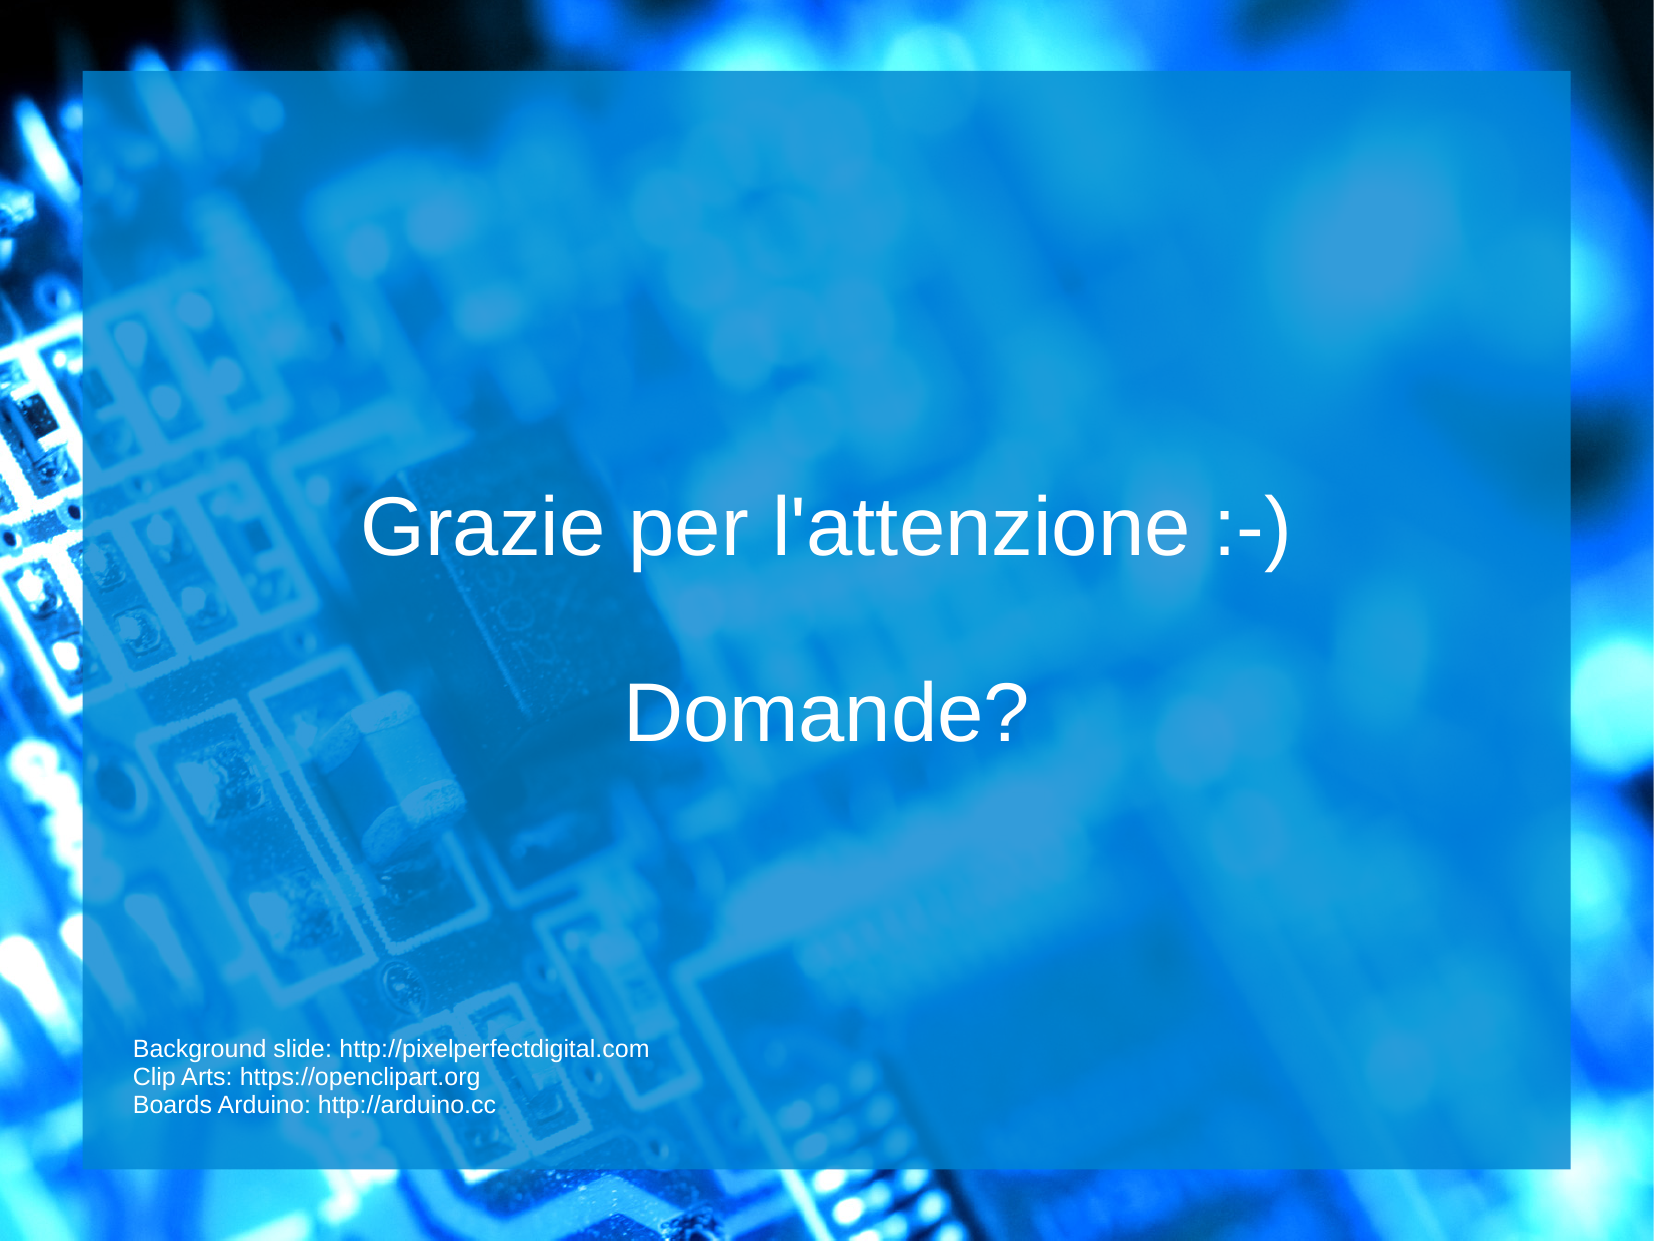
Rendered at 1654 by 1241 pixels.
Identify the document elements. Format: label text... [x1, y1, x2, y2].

text_box Background slide: http://pixelperfectdigital.com Clip Arts: https://openclipart.org Boards Arduino: http://arduino.cc [118, 1027, 666, 1128]
text_box Grazie per l'attenzione :-) Domande? [345, 472, 1309, 768]
text_box [82, 70, 1571, 1170]
picture [0, 0, 1654, 1241]
